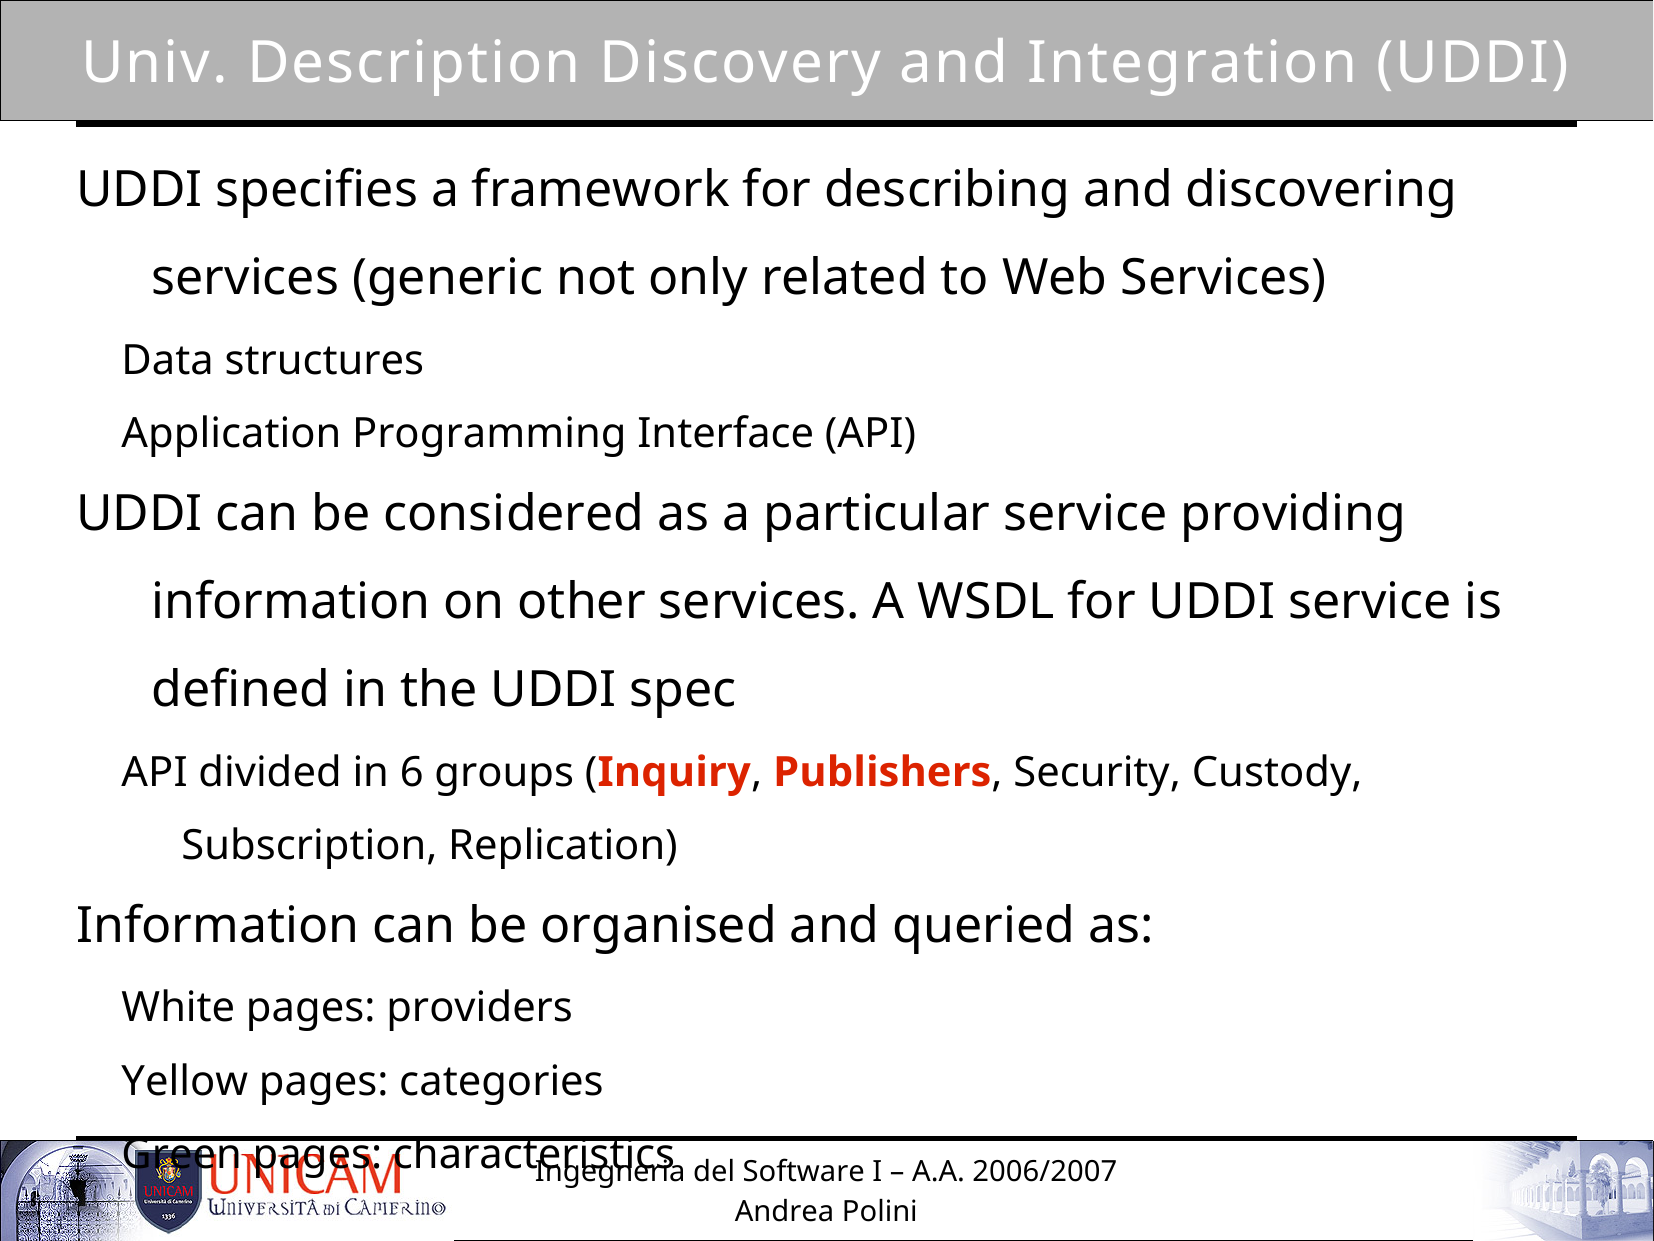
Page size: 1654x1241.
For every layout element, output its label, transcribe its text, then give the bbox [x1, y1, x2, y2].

picture [1473, 1141, 1654, 1241]
title Univ. Description Discovery and Integration (UDDI) [0, 0, 1653, 121]
picture [0, 1141, 454, 1241]
list UDDI specifies a framework for describing and discovering services (generic not only related to Web Services) Data structures Application Programming Interface (API) UDDI can be considered as a particular service providing information on other services. A WSDL for UDDI service is defined in the UDDI spec API divided in 6 groups (Inquiry, Publishers, Security, Custody, Subscription, Replication) Information can be organised and queried as: White pages: providers Yellow pages: categories Green pages: characteristics [76, 152, 1577, 1103]
picture [444, 1157, 454, 1165]
